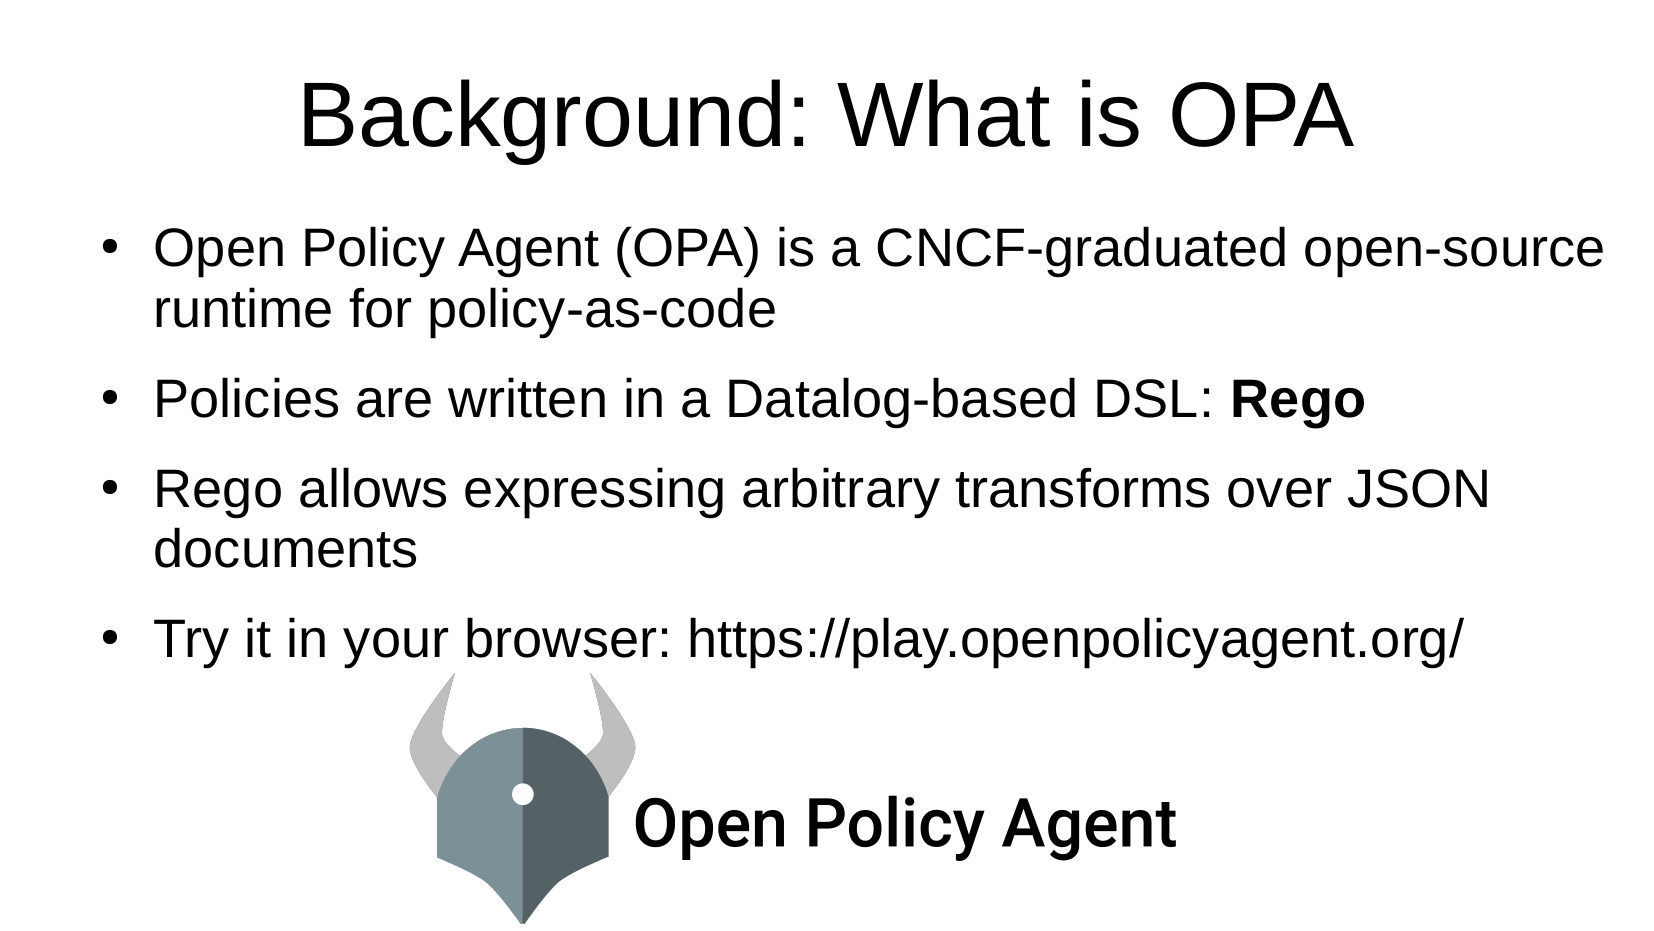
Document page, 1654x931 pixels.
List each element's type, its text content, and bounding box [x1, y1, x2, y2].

picture [406, 671, 1186, 931]
title Background: What is OPA [82, 37, 1571, 193]
list Open Policy Agent (OPA) is a CNCF-graduated open-source runtime for policy-as-code Policies are written in a Datalog-based DSL: Rego Rego allows expressing arbitrary transforms over JSON documents Try it in your browser: https://play.openpolicyagent.org/ [82, 217, 1623, 734]
